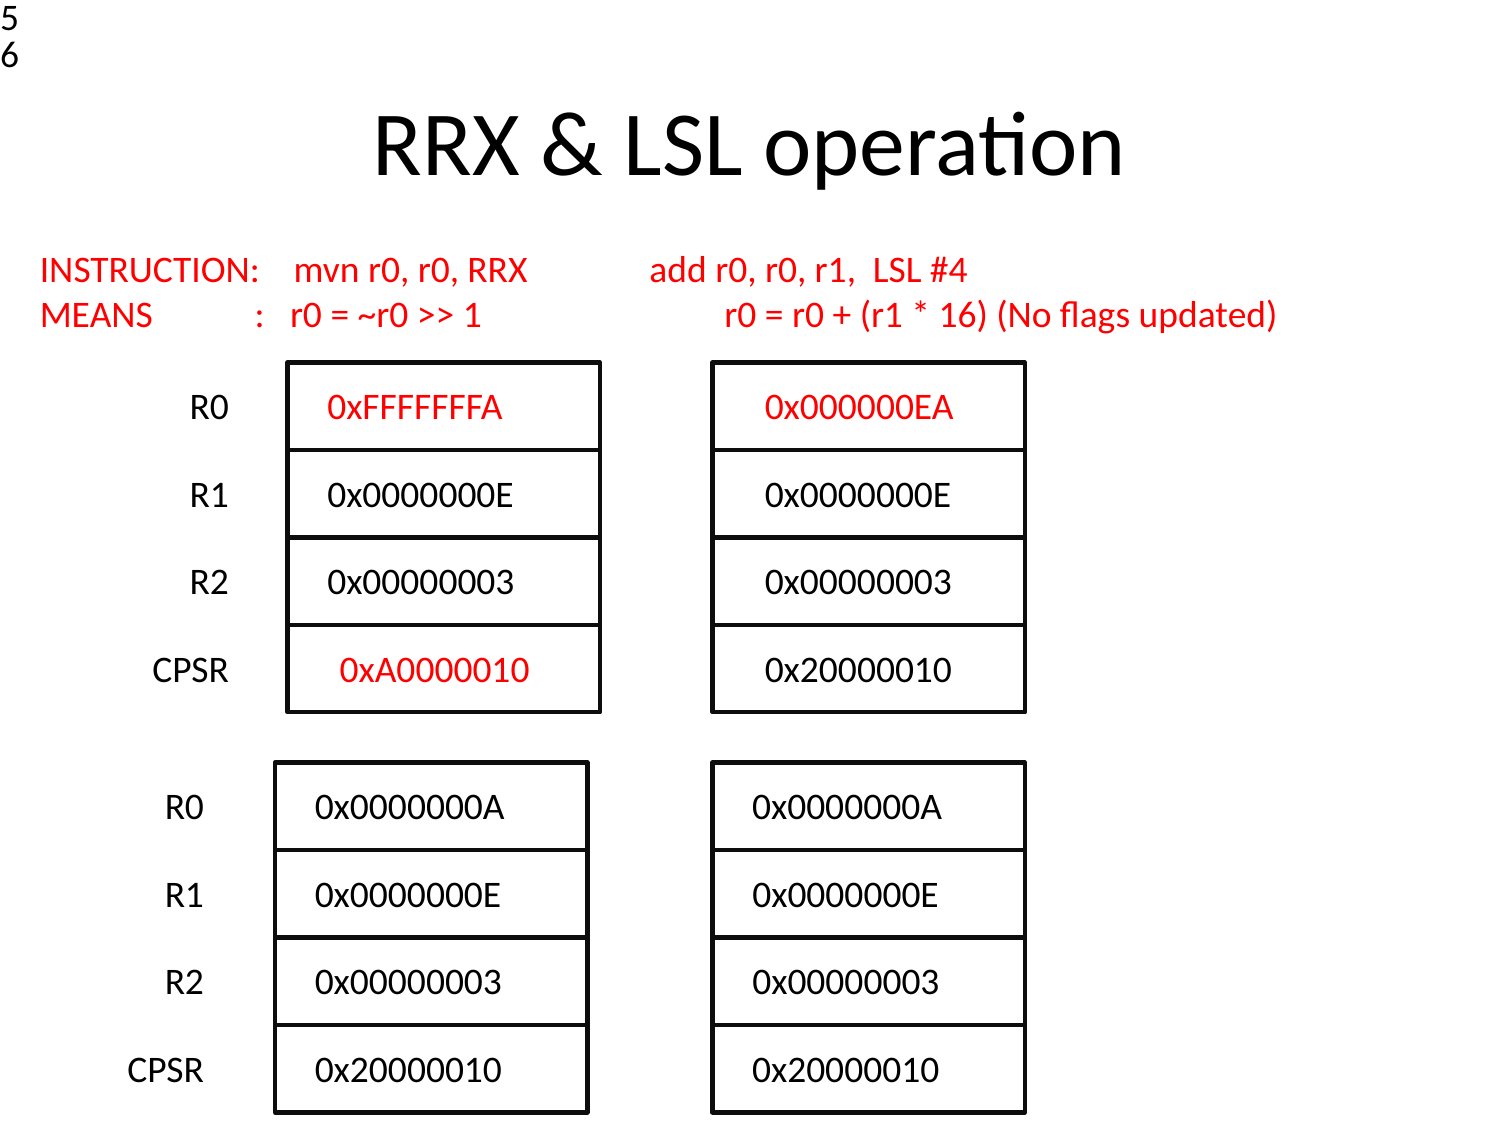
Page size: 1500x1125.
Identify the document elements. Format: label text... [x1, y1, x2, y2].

text_box 0x0000000A [299, 774, 525, 835]
text_box 0x20000010 [737, 1037, 963, 1098]
text_box 0x20000010 [749, 637, 975, 698]
text_box 0xA0000010 [324, 637, 550, 698]
text_box 0x00000003 [300, 949, 550, 1010]
text_box 0x0000000E [737, 862, 988, 923]
text_box R1 [174, 462, 250, 523]
text_box 0x00000003 [737, 949, 988, 1010]
text_box CPSR [137, 637, 250, 698]
text_box R2 [174, 549, 250, 610]
text_box 0x00000003 [750, 549, 1000, 610]
text_box CPSR [112, 1037, 225, 1098]
text_box INSTRUCTION: mvn r0, r0, RRX add r0, r0, r1, LSL #4 MEANS : r0 = ~r0 >> 1 r0 = r0 + (r1 * 16) (No flags updated) [24, 237, 1425, 343]
text_box 0x00000003 [312, 549, 563, 610]
title RRX & LSL operation [75, 45, 1425, 233]
text_box R0 [174, 374, 250, 435]
text_box 0xFFFFFFFA [312, 374, 563, 435]
text_box R0 [149, 774, 225, 835]
text_box 0x20000010 [299, 1037, 525, 1098]
text_box R1 [149, 862, 225, 923]
text_box 0x000000EA [750, 374, 1000, 435]
text_box 0x0000000E [312, 462, 563, 523]
text_box 0x0000000E [300, 862, 550, 923]
text_box R2 [149, 949, 225, 1010]
text_box 0x0000000A [737, 774, 963, 835]
text_box 0x0000000E [750, 462, 1000, 523]
